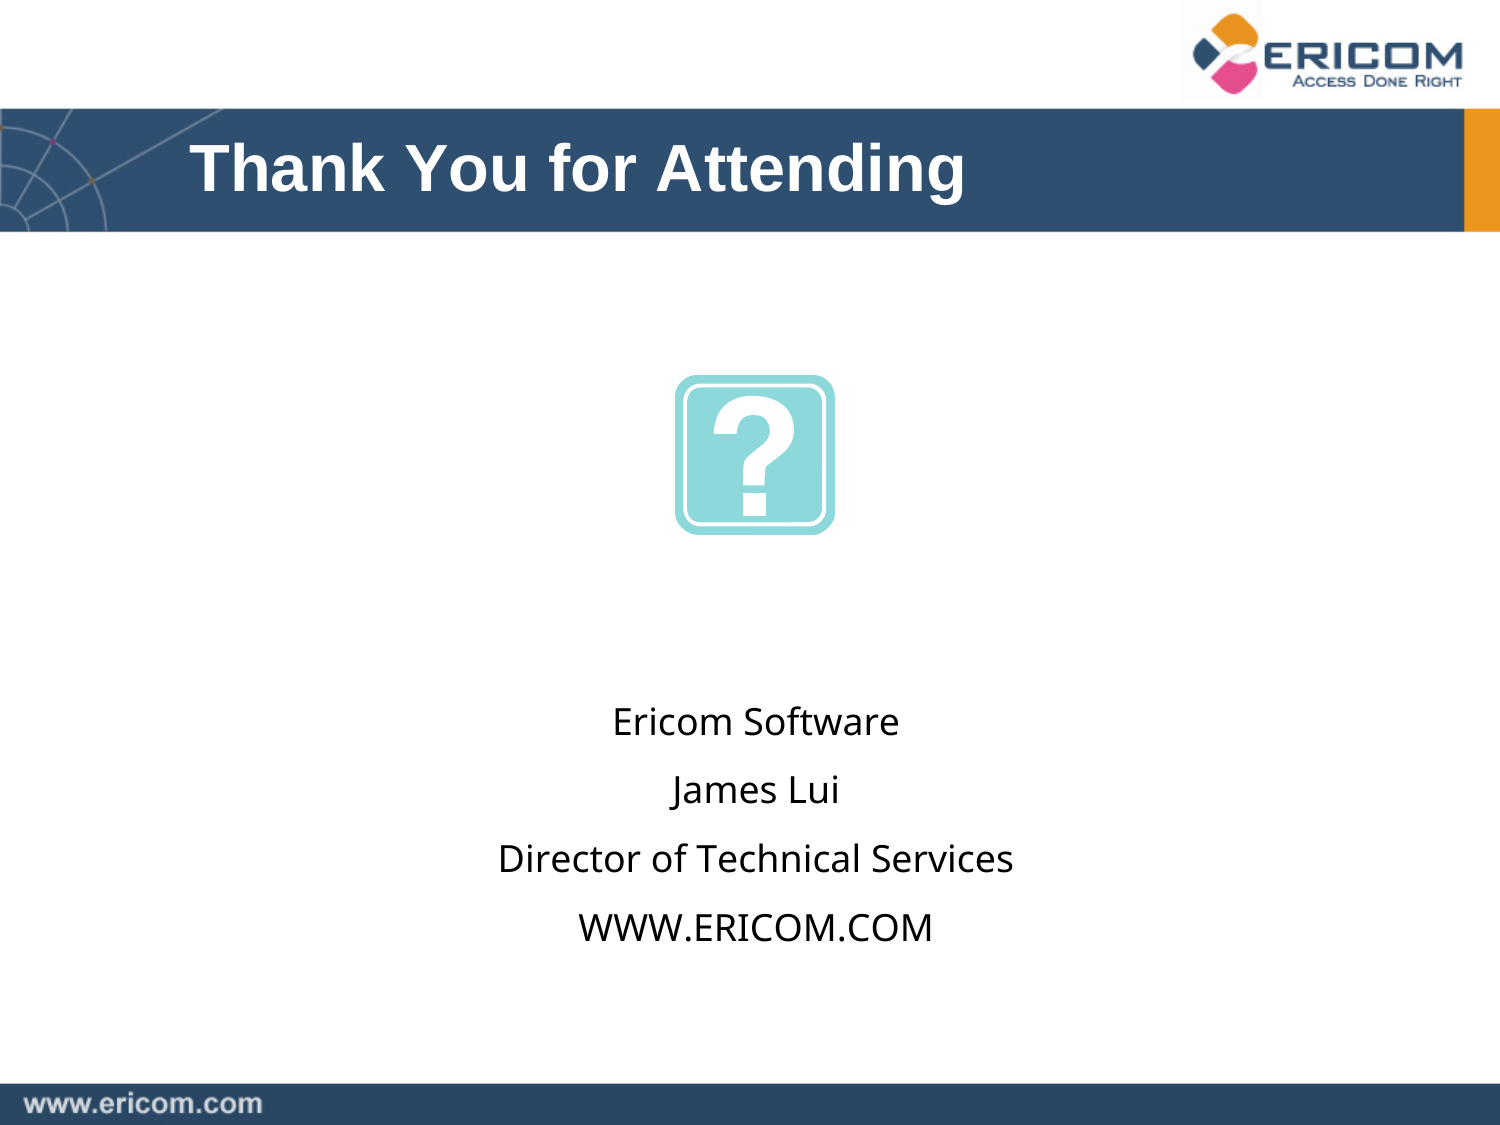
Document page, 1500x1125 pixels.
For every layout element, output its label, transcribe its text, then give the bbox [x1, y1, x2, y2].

picture [0, 0, 1500, 1125]
list Ericom Software James Lui Director of Technical Services WWW.ERICOM.COM [125, 299, 1388, 976]
title Thank You for Attending [174, 74, 1438, 263]
